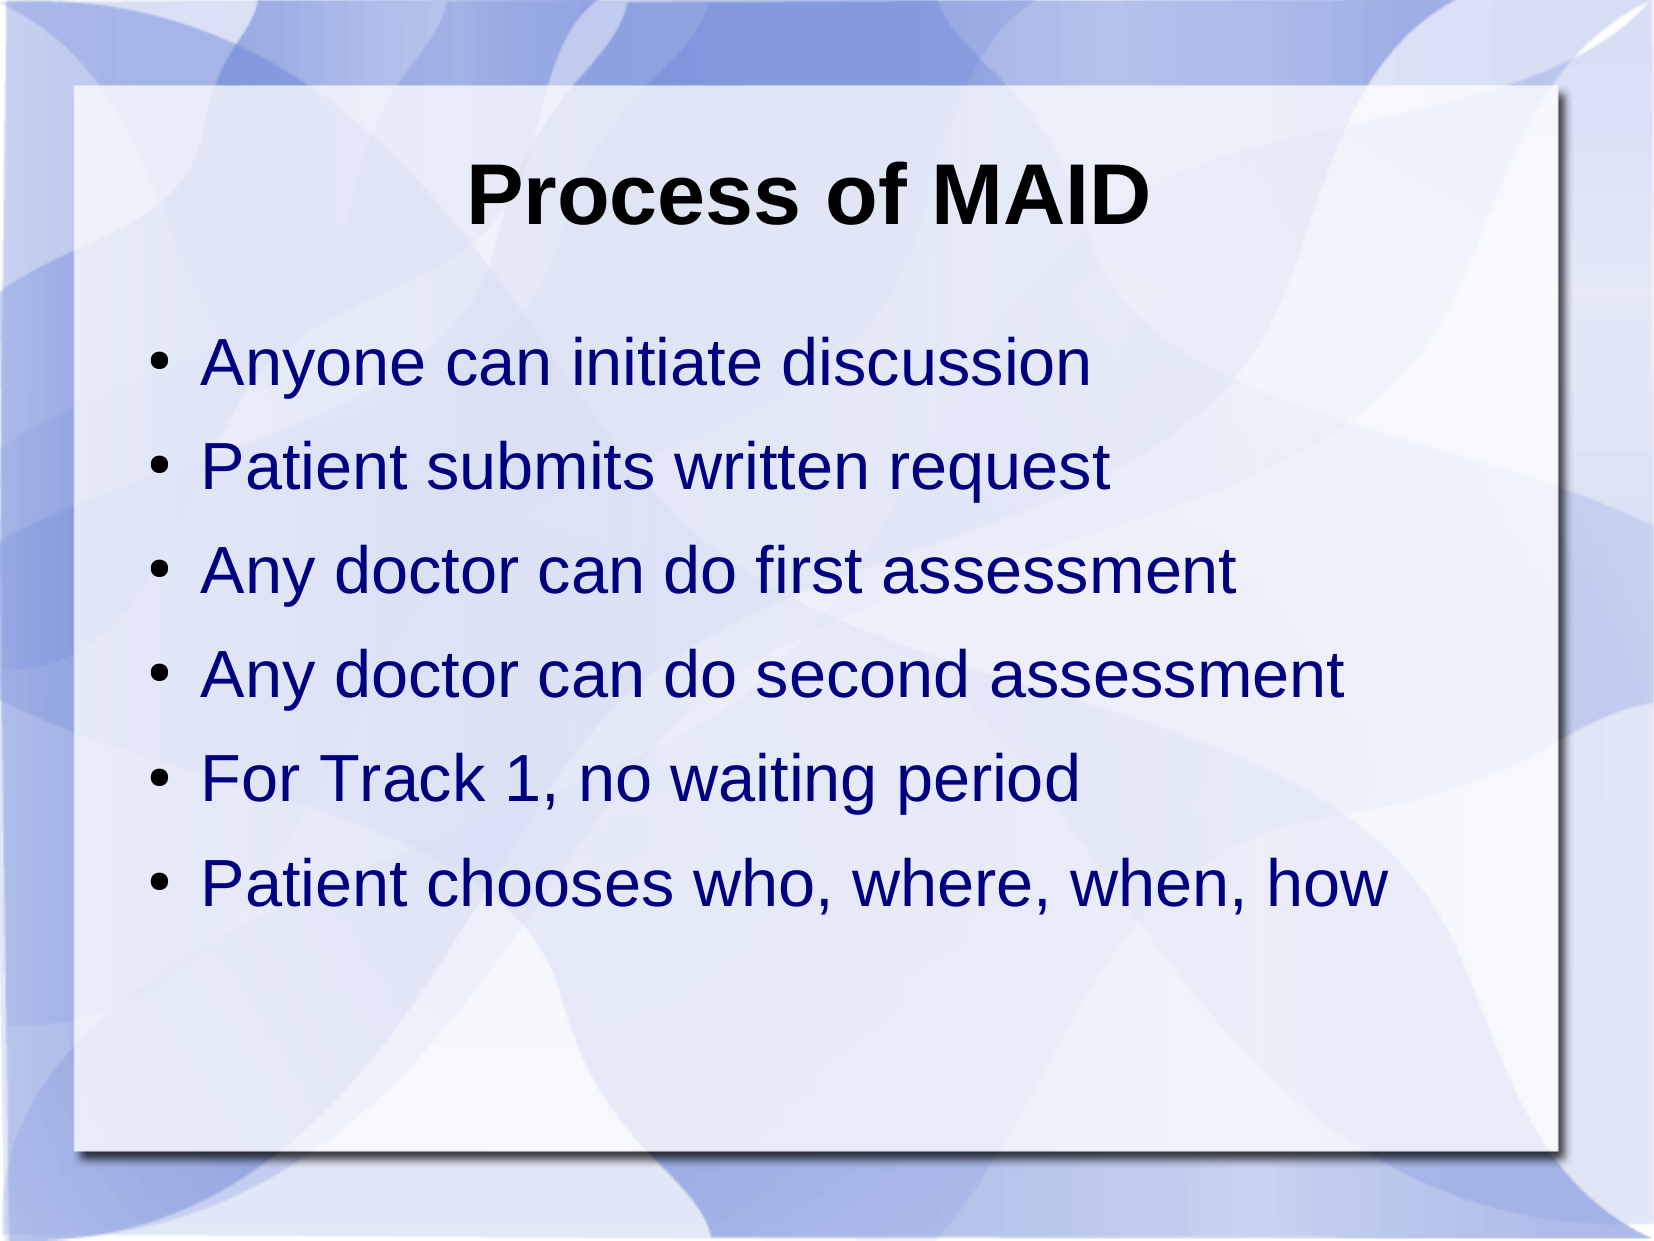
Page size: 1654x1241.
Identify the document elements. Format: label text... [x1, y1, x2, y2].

picture [0, 0, 1654, 1241]
title Process of MAID [82, 90, 1536, 298]
list Anyone can initiate discussion Patient submits written request Any doctor can do first assessment Any doctor can do second assessment For Track 1, no waiting period Patient chooses who, where, when, how [129, 324, 1489, 975]
